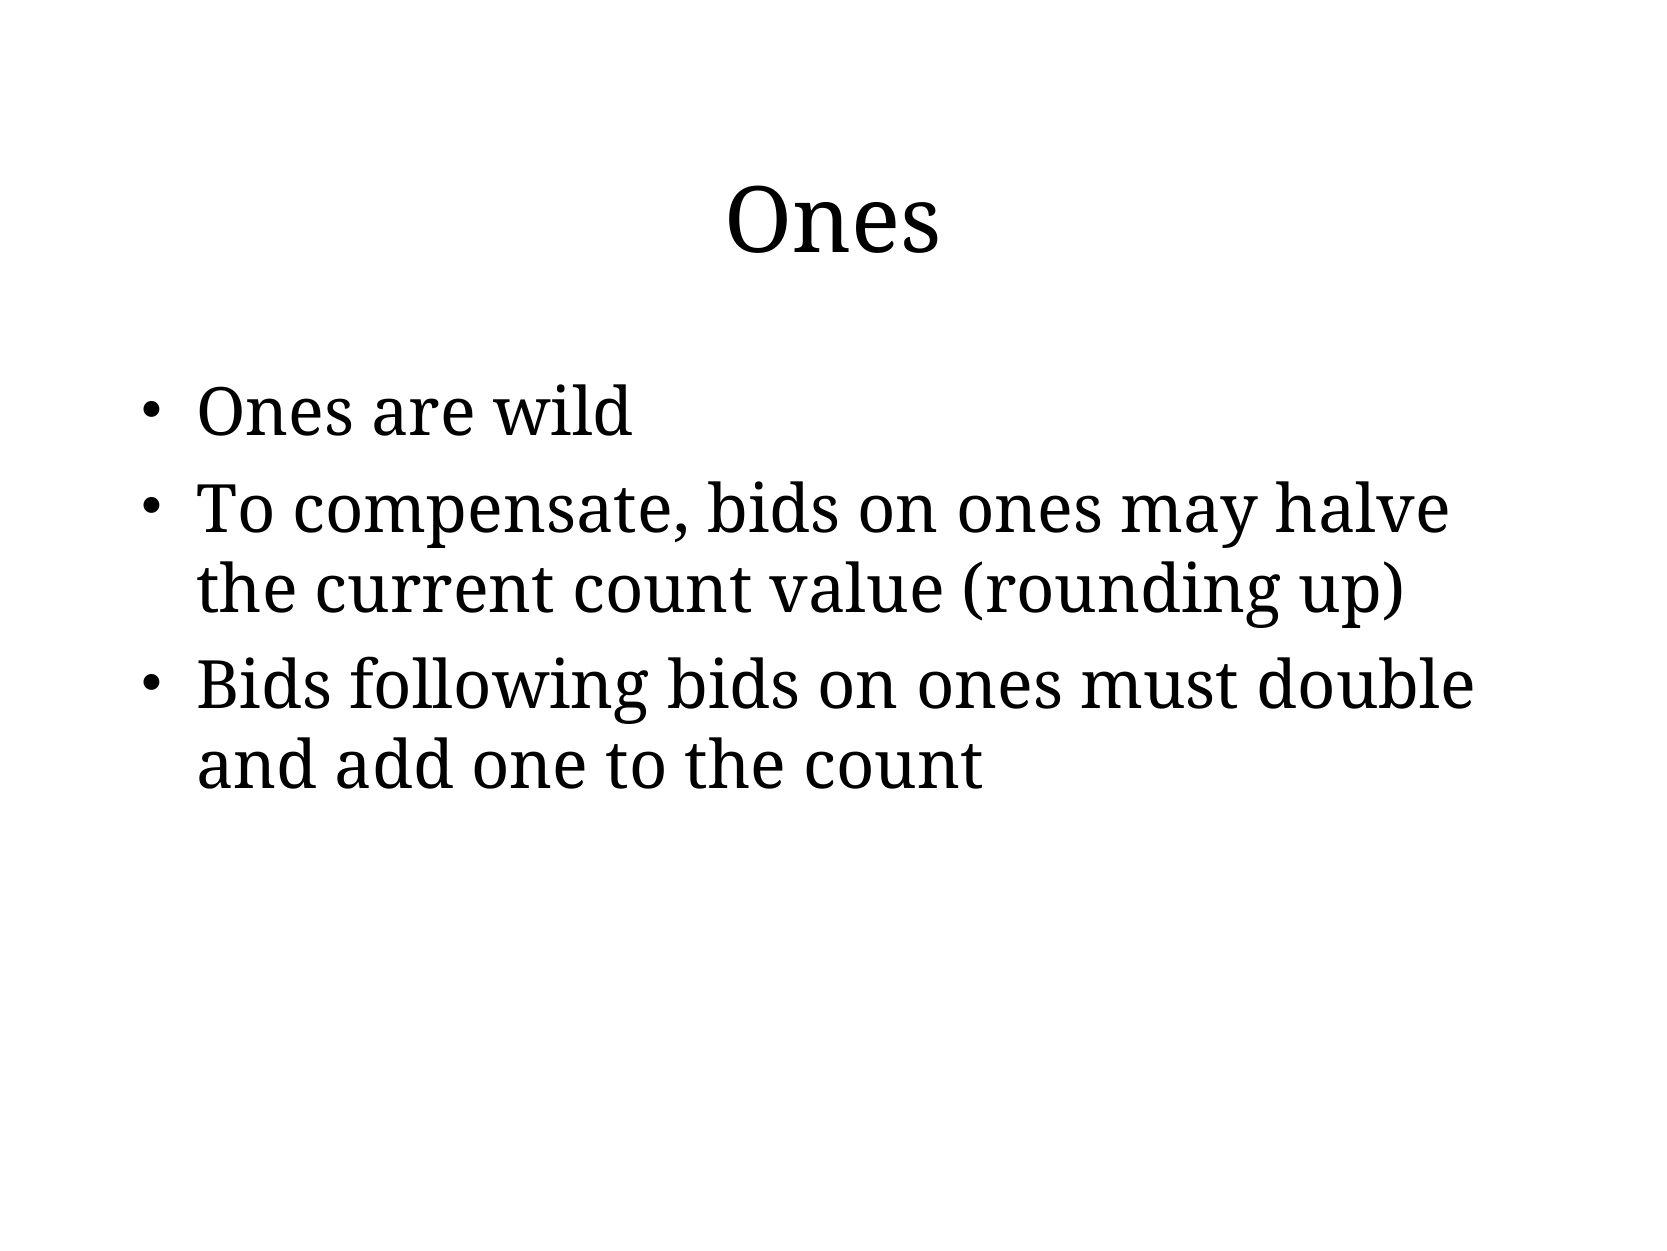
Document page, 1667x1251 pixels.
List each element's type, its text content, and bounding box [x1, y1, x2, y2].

list Ones are wild To compensate, bids on ones may halve the current count value (rounding up) Bids following bids on ones must double and add one to the count [124, 360, 1542, 1112]
title Ones [124, 110, 1542, 320]
